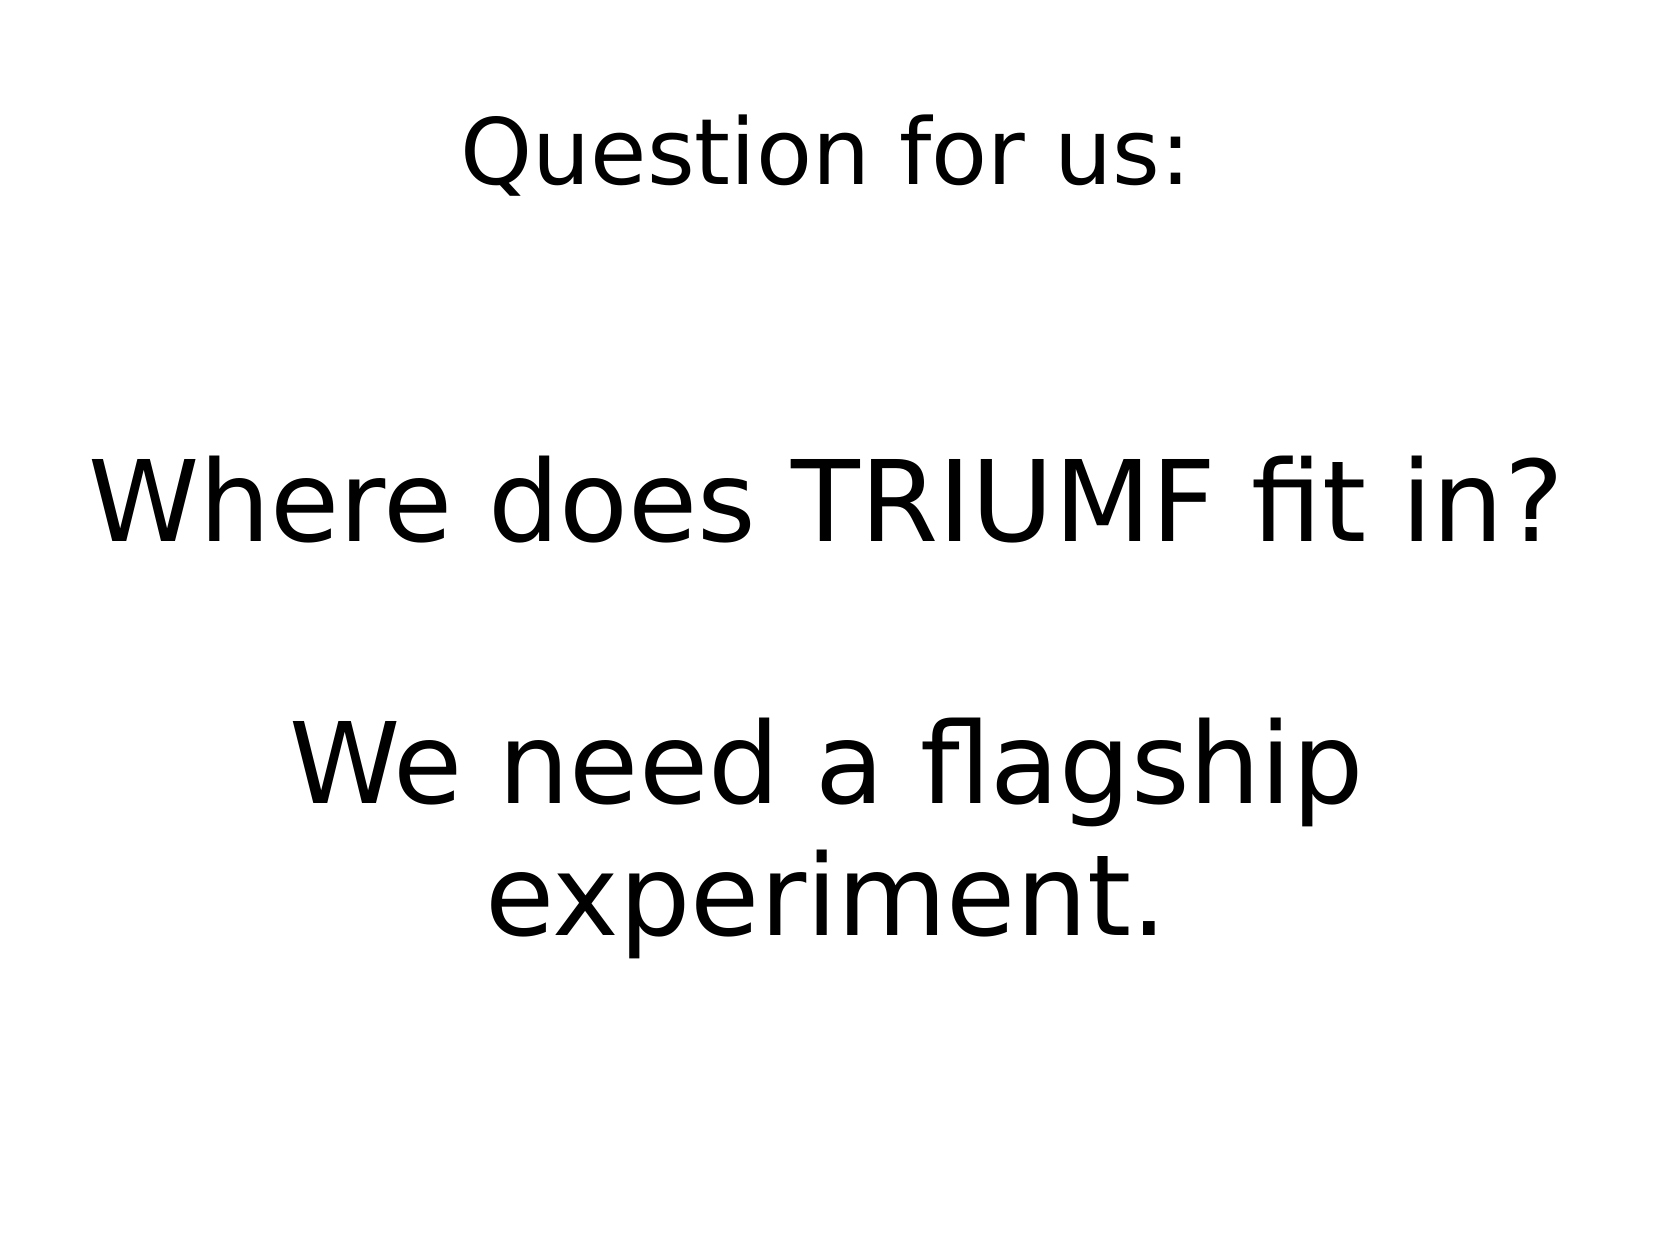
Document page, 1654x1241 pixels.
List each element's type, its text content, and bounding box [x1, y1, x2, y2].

subtitle Where does TRIUMF fit in? We need a flagship experiment. [82, 297, 1571, 1102]
title Question for us: [82, 49, 1571, 257]
